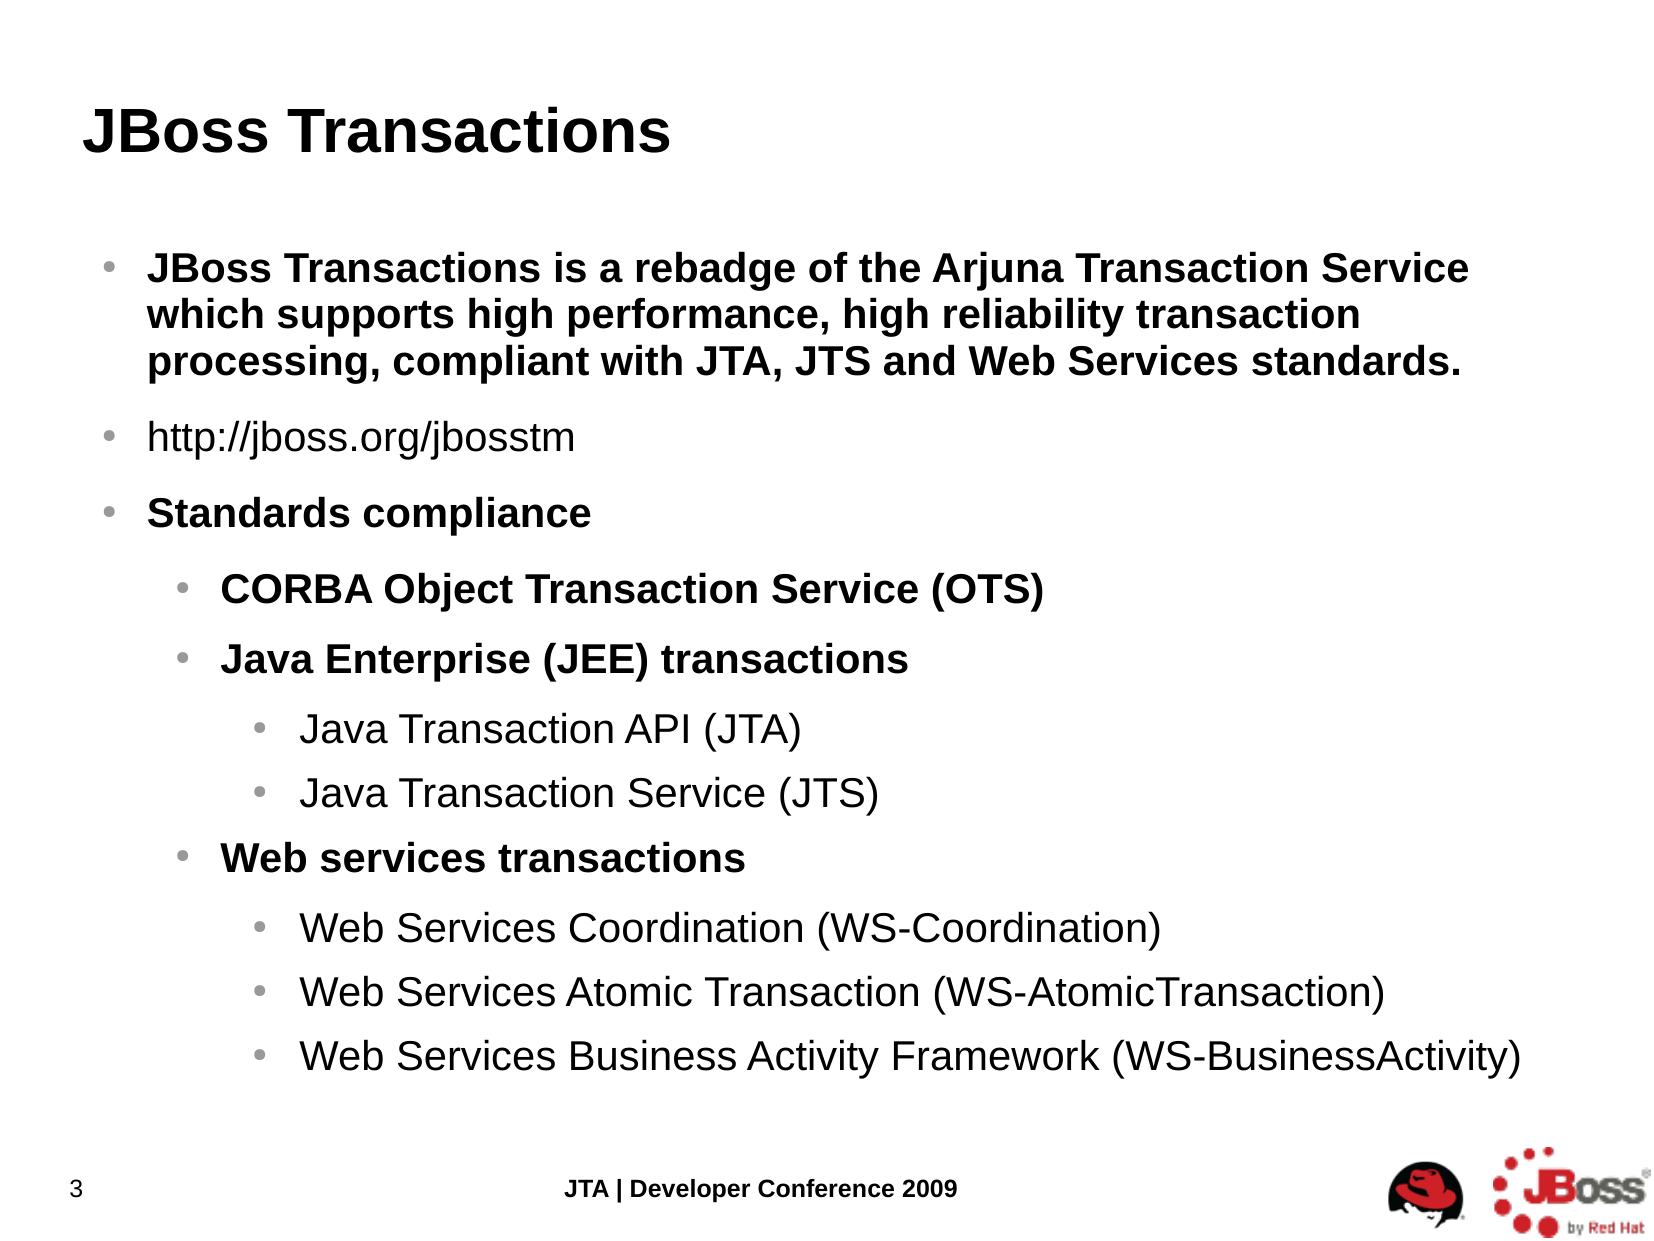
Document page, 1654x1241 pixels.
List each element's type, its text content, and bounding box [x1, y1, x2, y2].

picture [1493, 1147, 1651, 1238]
picture [1387, 1159, 1471, 1238]
list JBoss Transactions is a rebadge of the Arjuna Transaction Service which supports high performance, high reliability transaction processing, compliant with JTA, JTS and Web Services standards. http://jboss.org/jbosstm Standards compliance CORBA Object Transaction Service (OTS) Java Enterprise (JEE) transactions Java Transaction API (JTA) Java Transaction Service (JTS) Web services transactions Web Services Coordination (WS-Coordination) Web Services Atomic Transaction (WS-AtomicTransaction) Web Services Business Activity Framework (WS-BusinessActivity) [86, 244, 1576, 1080]
title JBoss Transactions [82, 45, 1571, 218]
